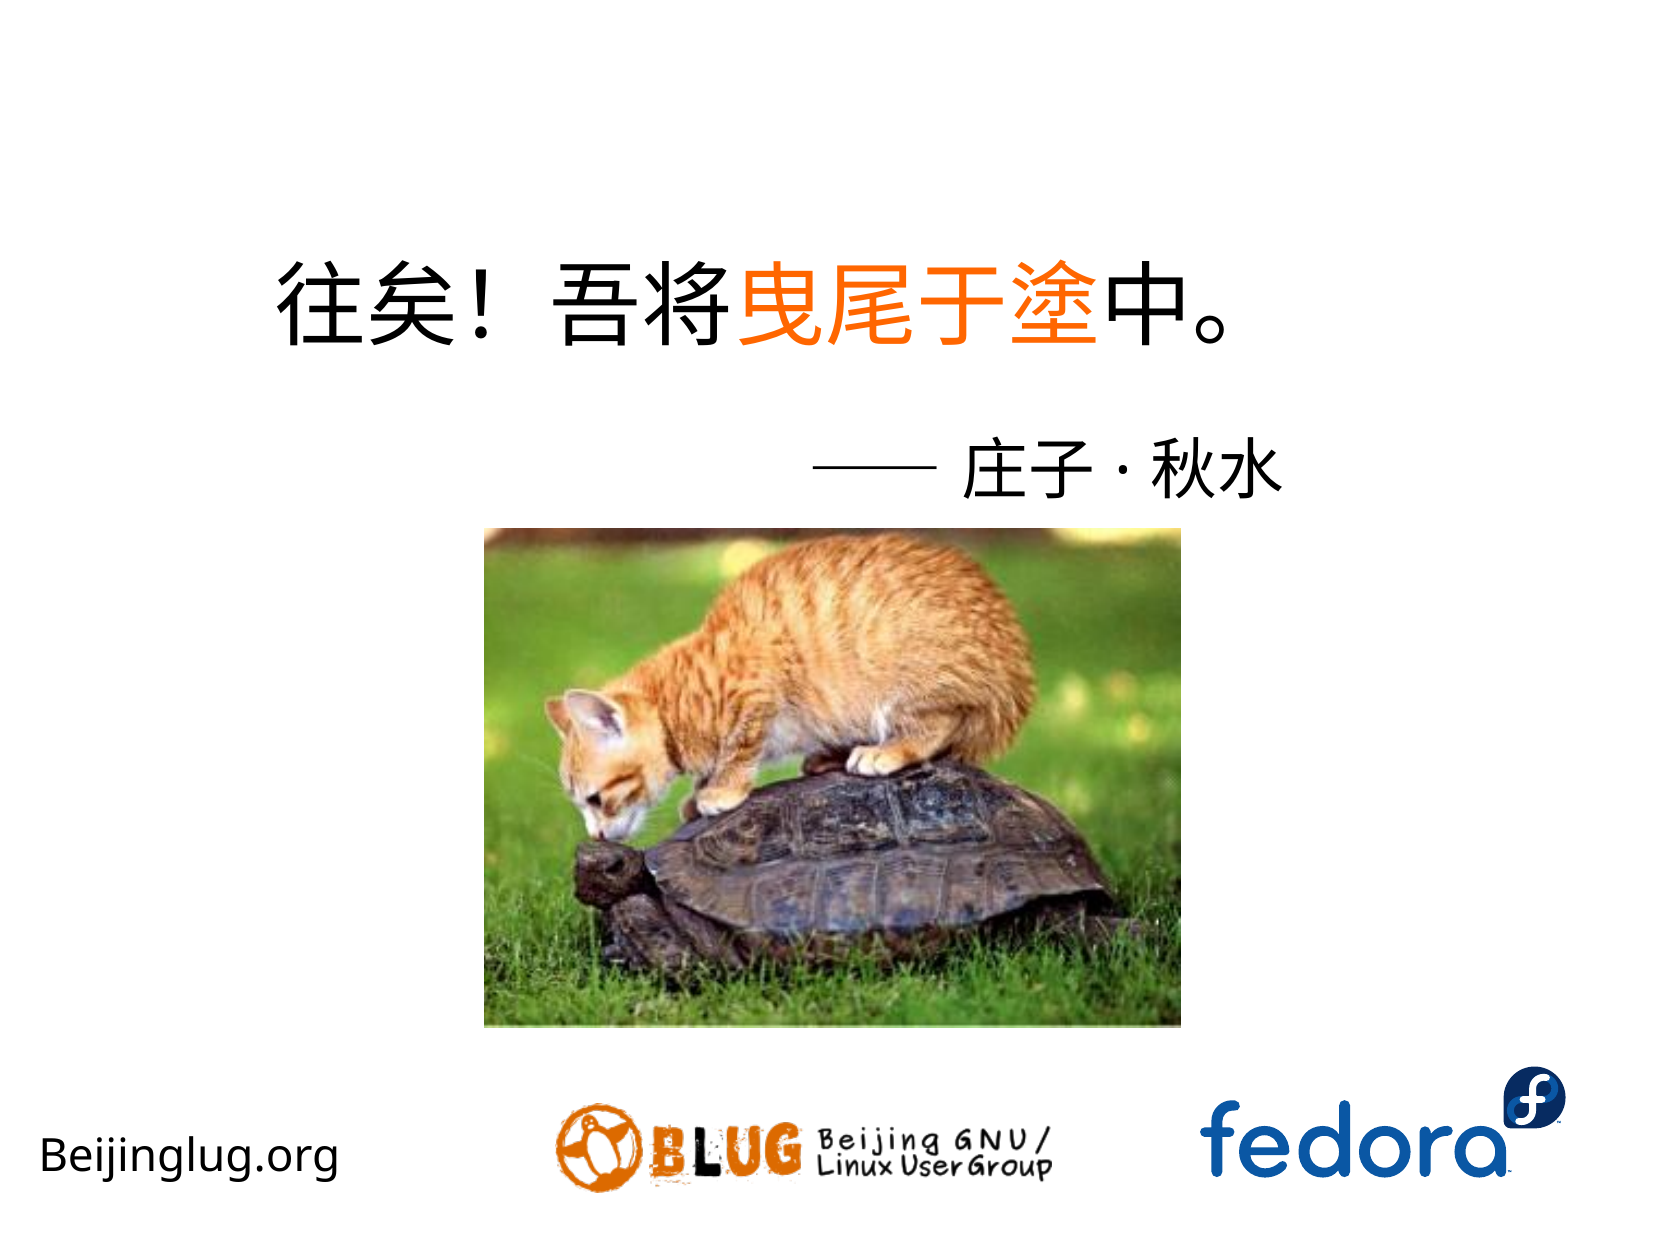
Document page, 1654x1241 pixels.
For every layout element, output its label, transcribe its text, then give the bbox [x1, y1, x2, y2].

text_box 往矣！吾将曳尾于塗中。 ——庄子·秋水 [259, 224, 1406, 598]
picture [555, 1103, 1052, 1193]
picture [484, 528, 1181, 1028]
